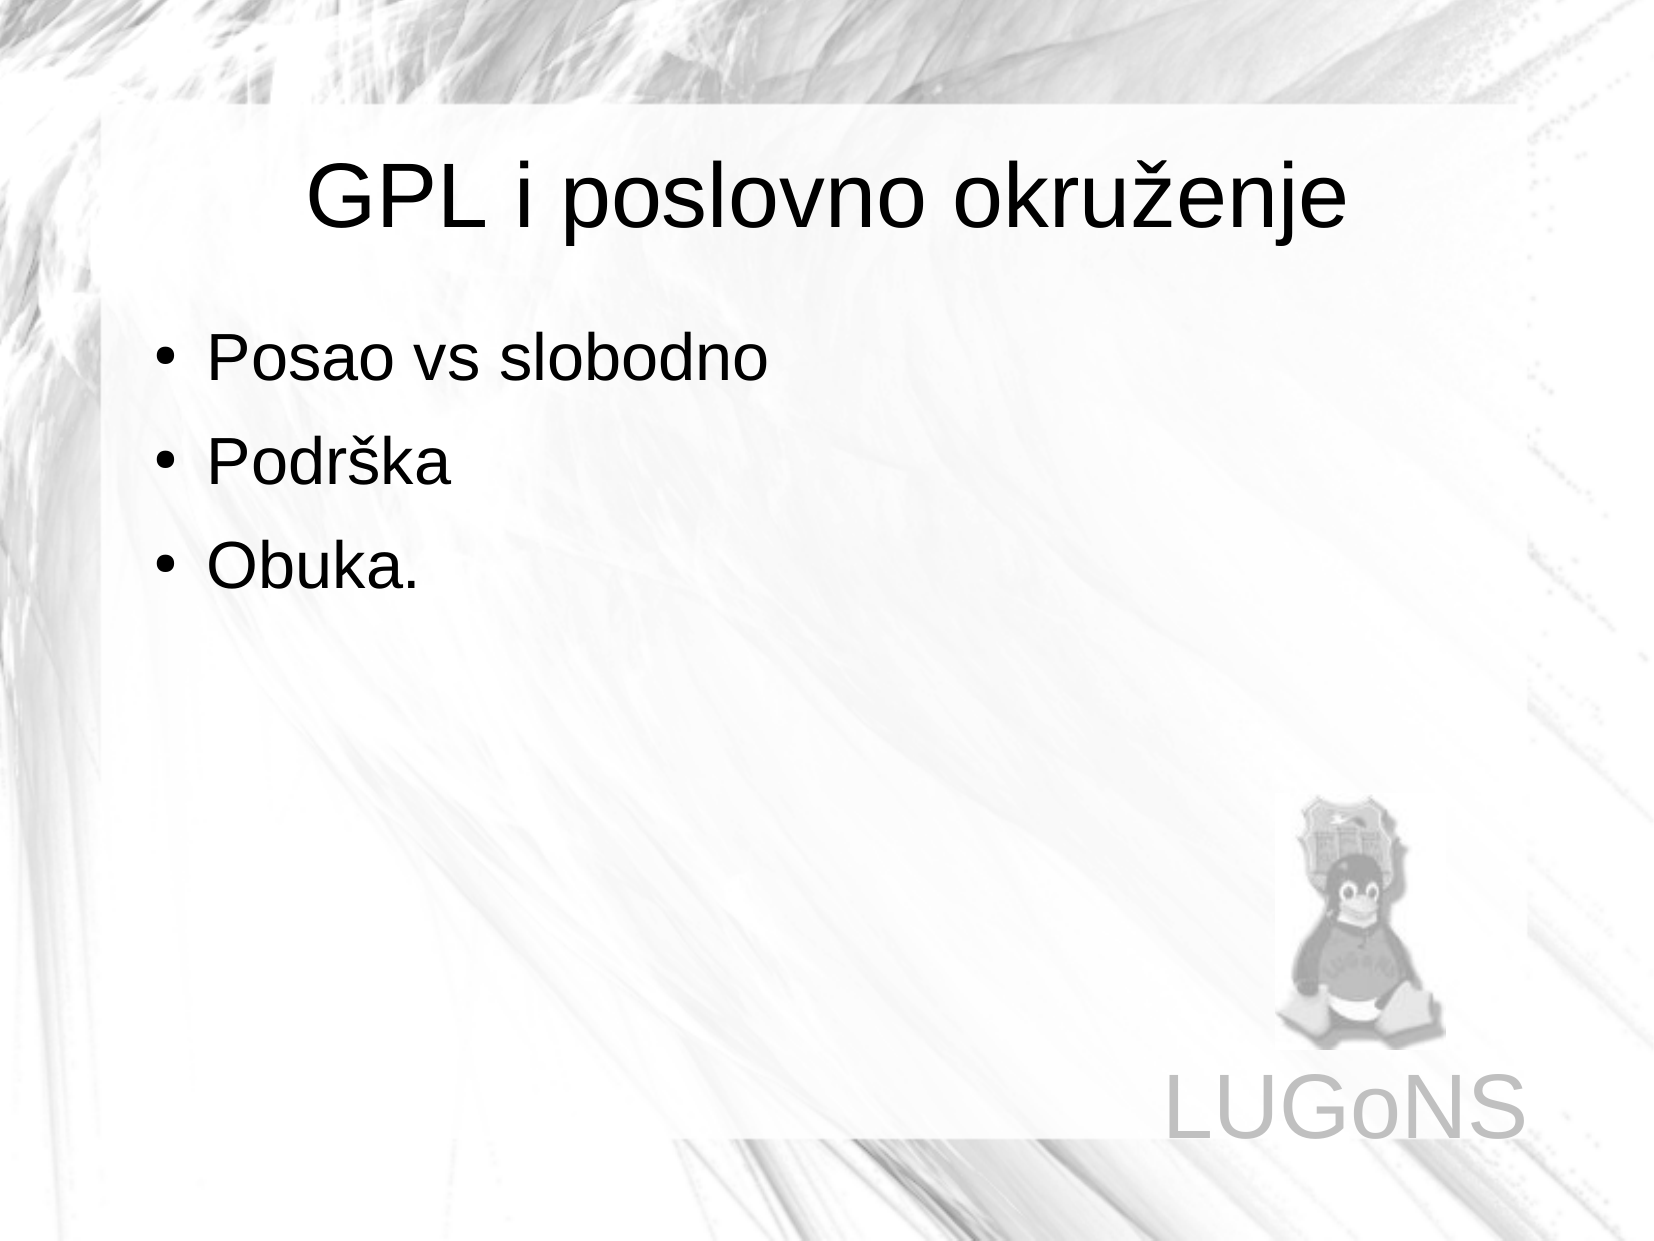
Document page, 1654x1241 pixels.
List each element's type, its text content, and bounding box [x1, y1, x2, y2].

title GPL i poslovno okruženje [118, 119, 1506, 273]
picture [0, 0, 1654, 1241]
list Posao vs slobodno Podrška Obuka. [118, 319, 1571, 1124]
title LUGoNS [1162, 1050, 1538, 1163]
